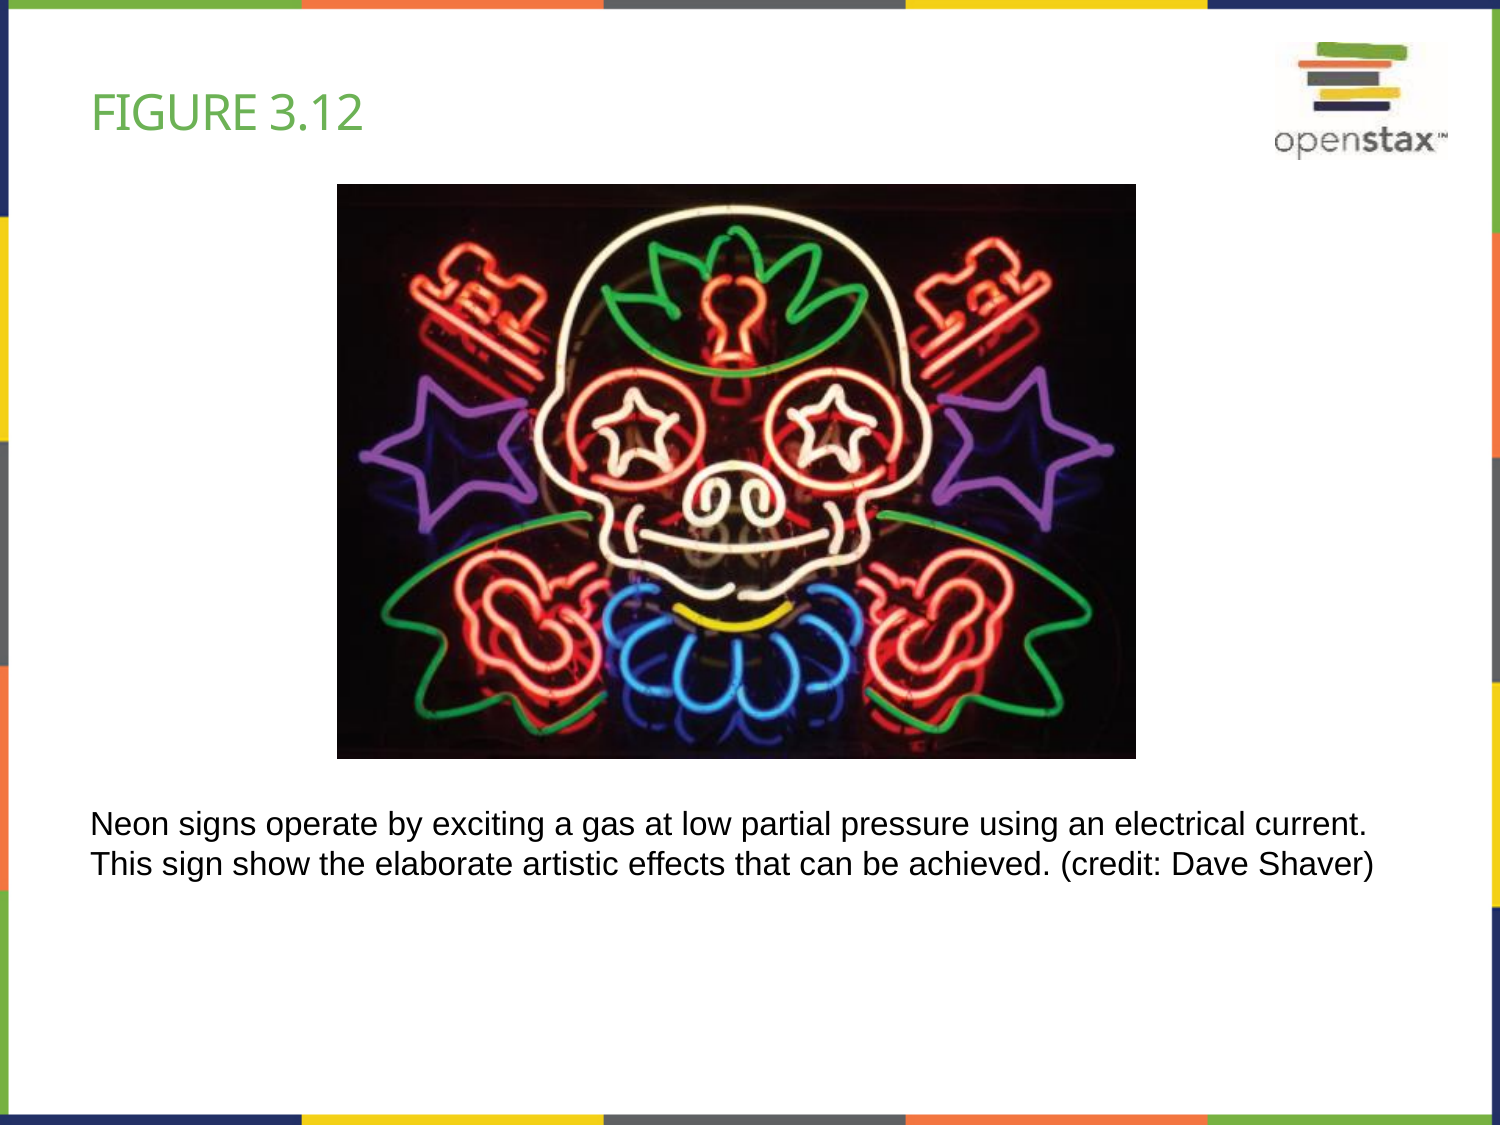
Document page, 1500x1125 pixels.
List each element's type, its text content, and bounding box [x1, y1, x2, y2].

title Figure 3.12 [75, 39, 1398, 148]
list Neon signs operate by exciting a gas at low partial pressure using an electrical current. This sign show the elaborate artistic effects that can be achieved. (credit: Dave Shaver) [75, 794, 1398, 986]
picture [0, 0, 1500, 1125]
